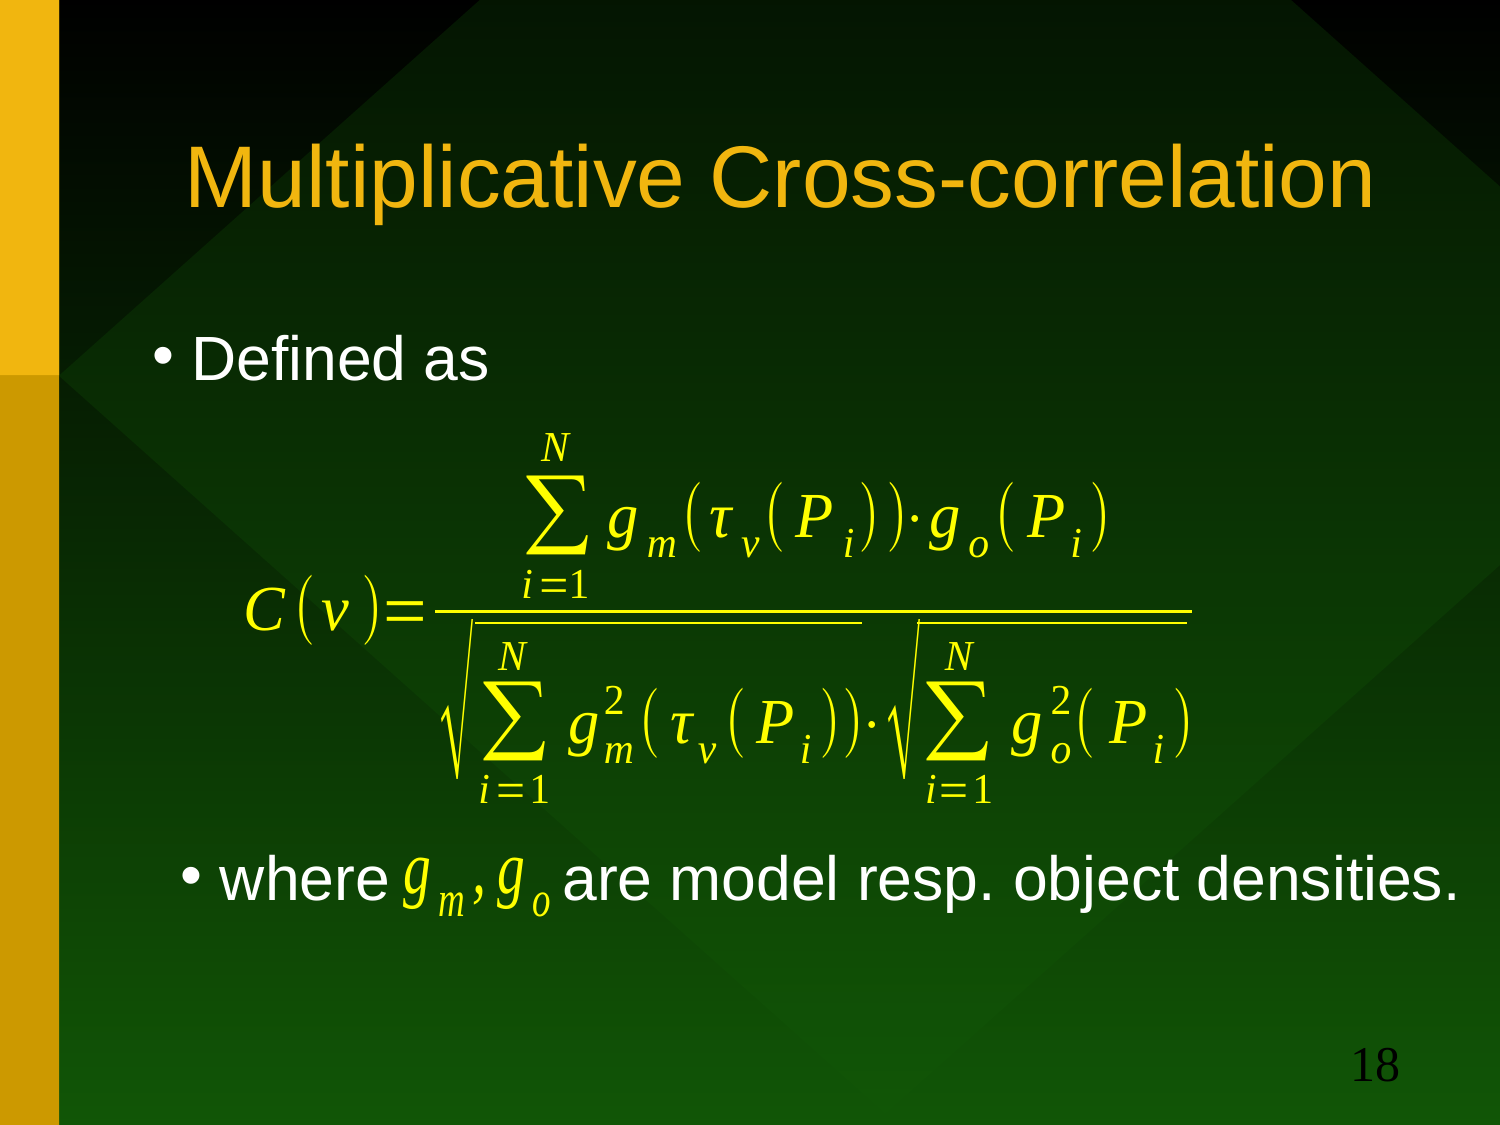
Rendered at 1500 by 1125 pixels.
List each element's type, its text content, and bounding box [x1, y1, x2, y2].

chart [227, 425, 1218, 814]
text_box where are model resp. object densities. [166, 829, 385, 921]
title Multiplicative Cross-correlation [99, 87, 1463, 276]
text_box where are model resp. object densities. [570, 829, 1477, 921]
text_box Defined as [137, 309, 506, 401]
chart [385, 827, 570, 928]
